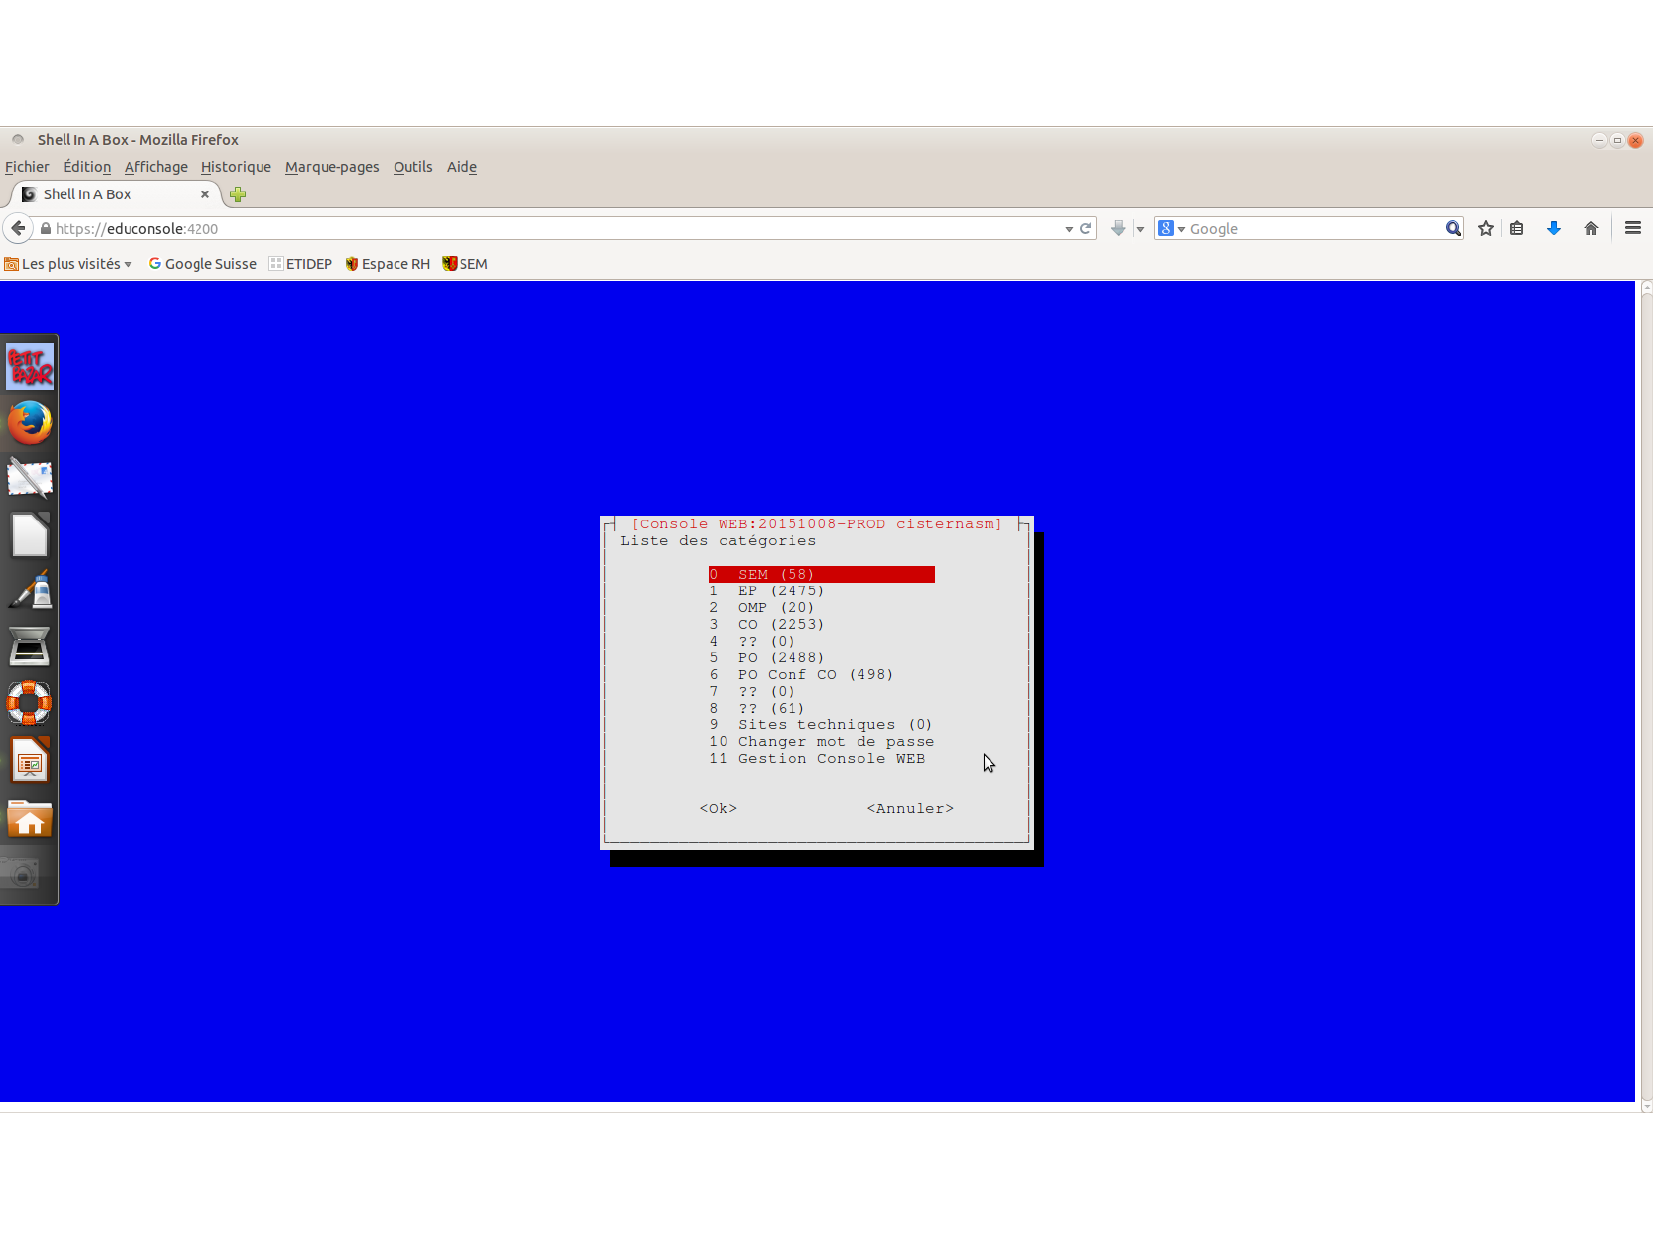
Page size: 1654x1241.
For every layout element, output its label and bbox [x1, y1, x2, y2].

picture [0, 126, 1653, 1113]
